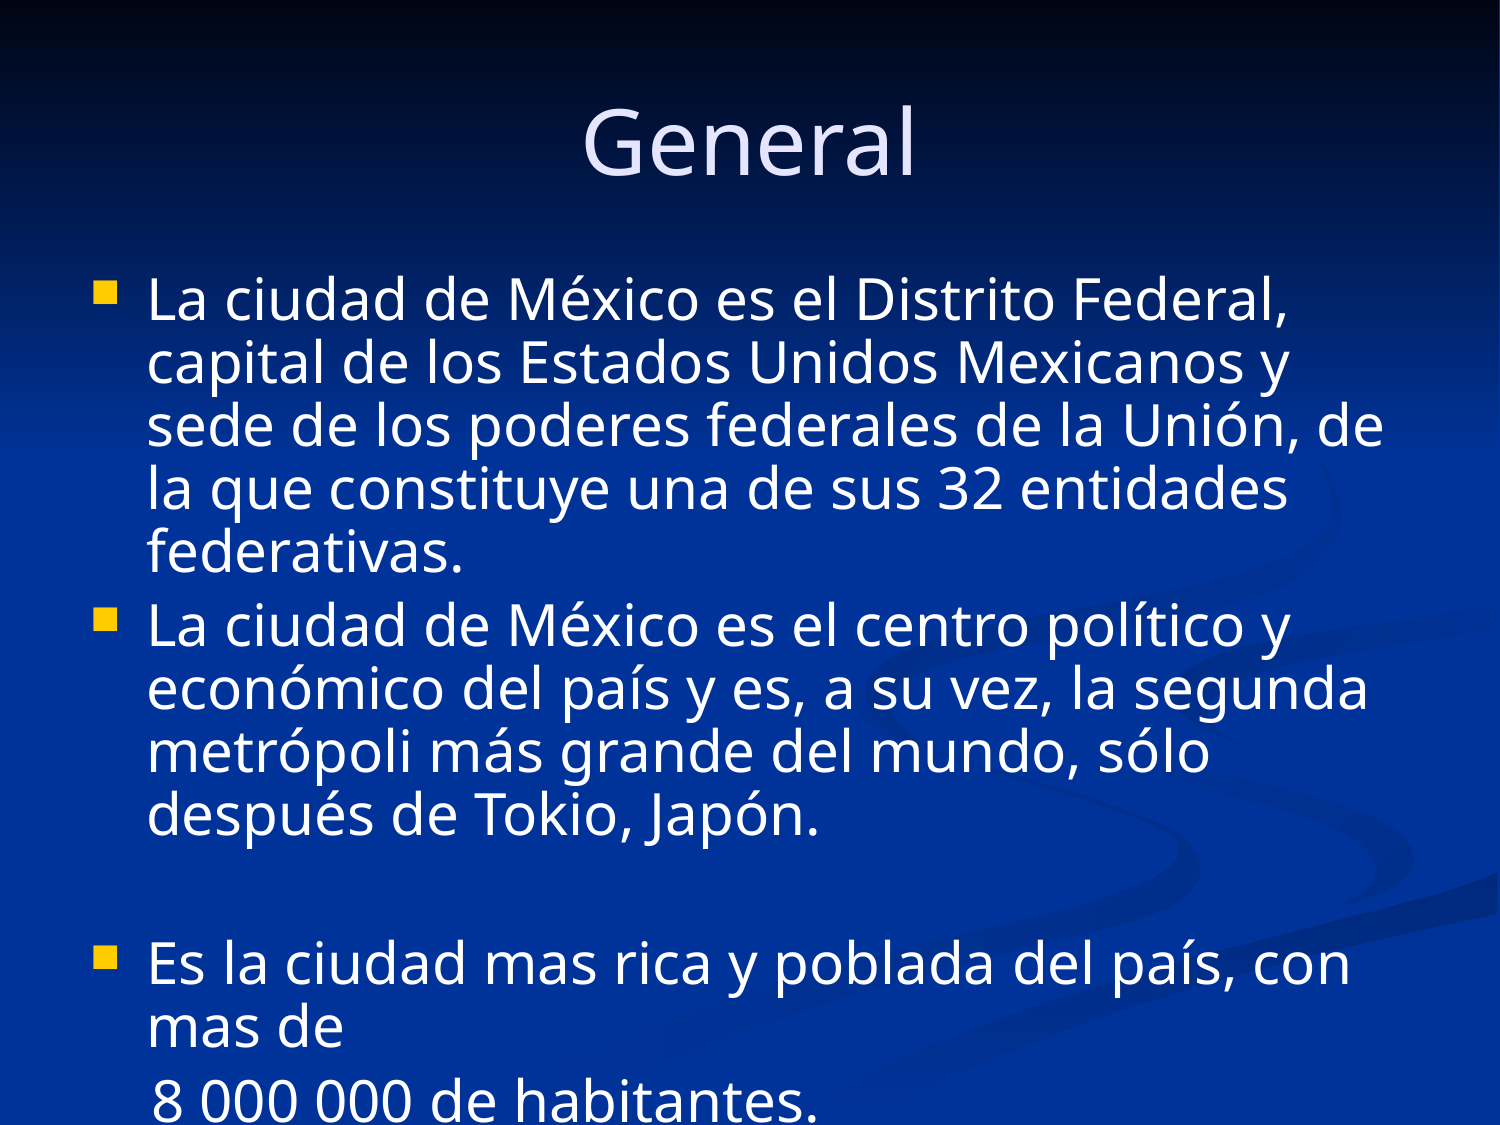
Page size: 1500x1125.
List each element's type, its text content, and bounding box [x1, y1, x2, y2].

title General [75, 45, 1425, 233]
list La ciudad de México es el Distrito Federal, capital de los Estados Unidos Mexicanos y sede de los poderes federales de la Unión, de la que constituye una de sus 32 entidades federativas. La ciudad de México es el centro político y económico del país y es, a su vez, la segunda metrópoli más grande del mundo, sólo después de Tokio, Japón. Es la ciudad mas rica y poblada del país, con mas de 8 000 000 de habitantes. Cubre un área de 1,479 km². [75, 262, 1425, 1125]
